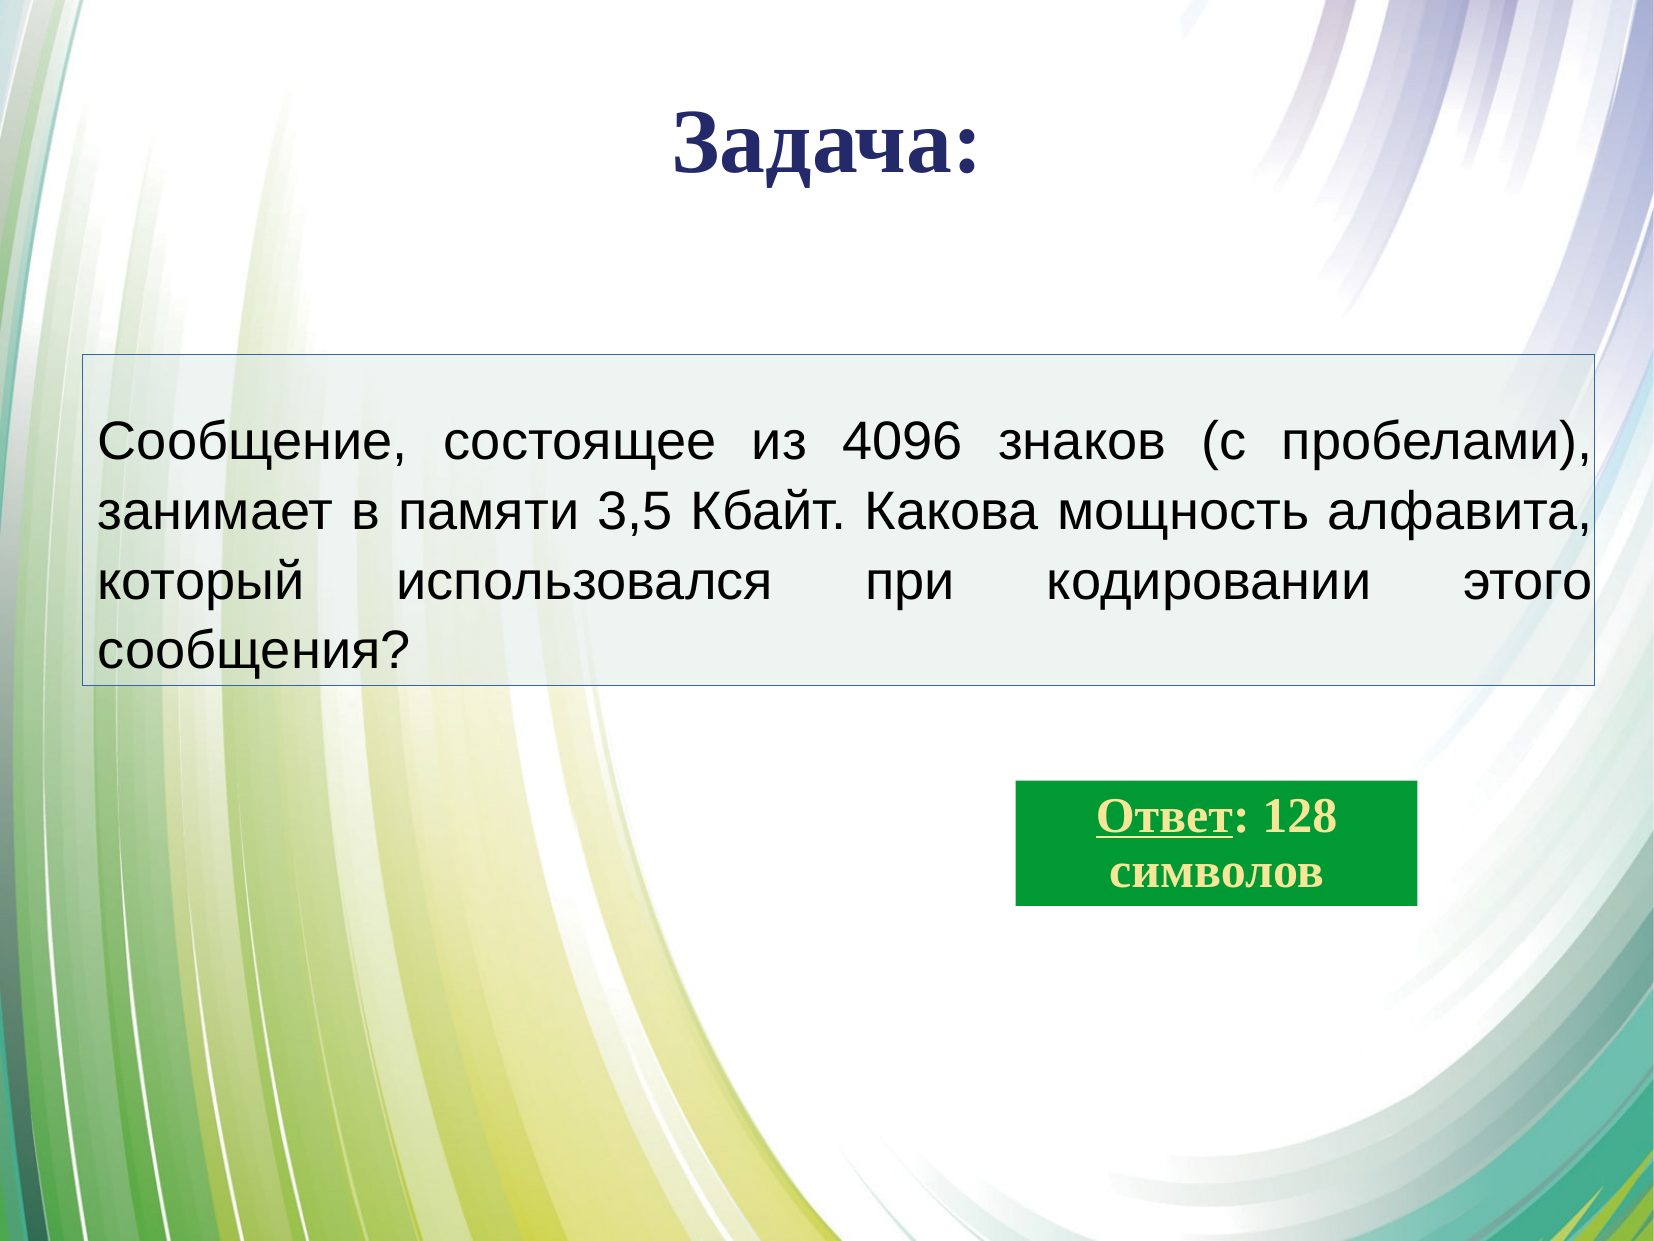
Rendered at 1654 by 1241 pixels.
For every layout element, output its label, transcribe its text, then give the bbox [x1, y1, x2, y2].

picture [0, 0, 1654, 1241]
list Сообщение, состоящее из 4096 знаков (с пробелами), занимает в памяти 3,5 Кбайт. Какова мощность алфавита, который использовался при кодировании этого сообщения? [97, 402, 1595, 709]
title Задача: [121, 37, 1534, 246]
text_box Ответ: 128 символов [1015, 791, 1418, 896]
text_box [82, 354, 1595, 686]
